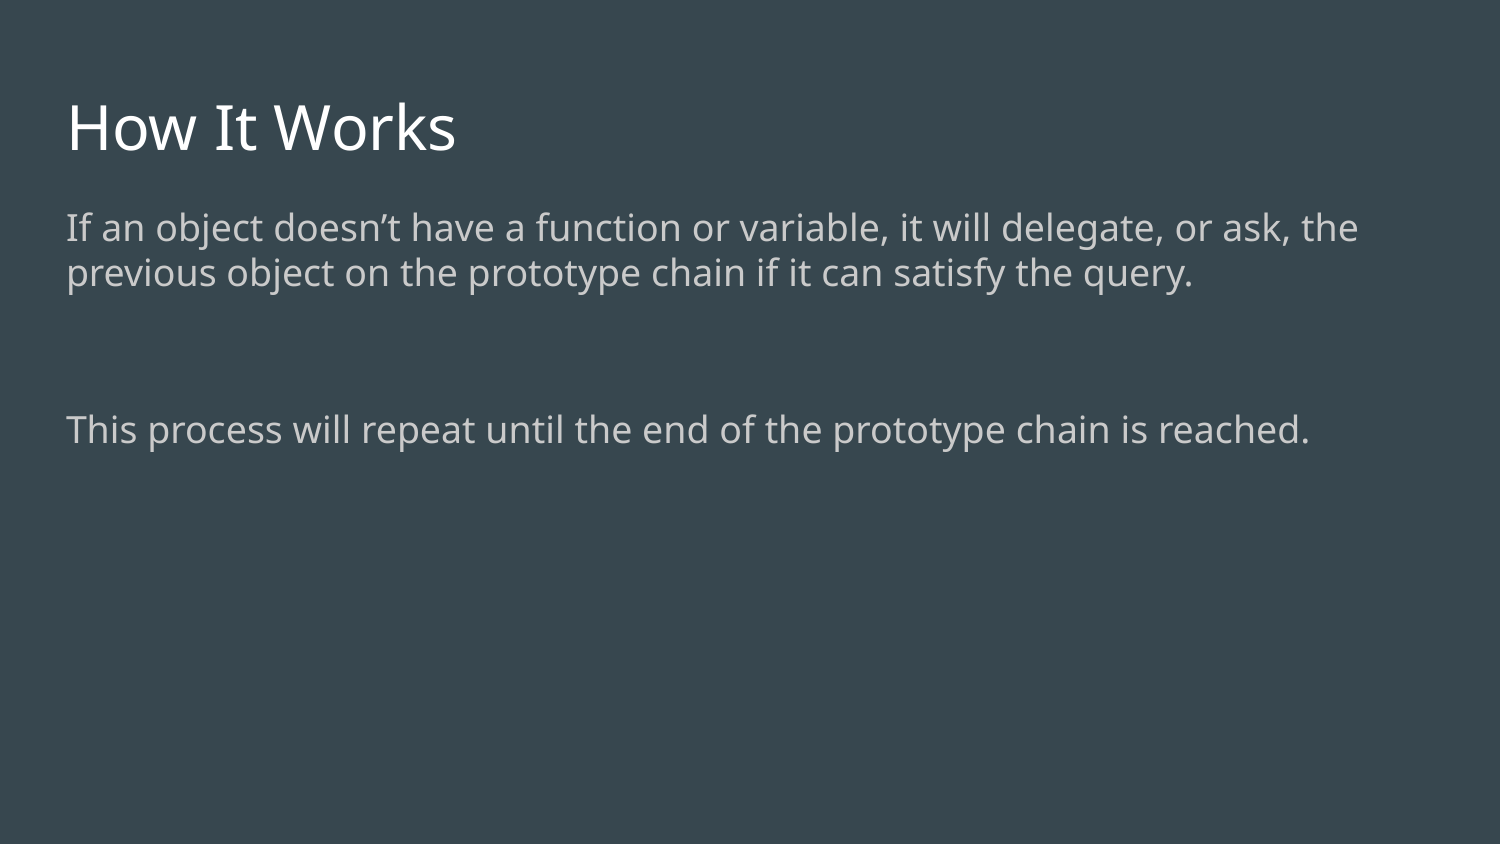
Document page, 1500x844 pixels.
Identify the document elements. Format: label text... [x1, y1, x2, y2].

list If an object doesn’t have a function or variable, it will delegate, or ask, the previous object on the prototype chain if it can satisfy the query. This process will repeat until the end of the prototype chain is reached. [51, 189, 1449, 544]
title How It Works [51, 72, 1449, 167]
